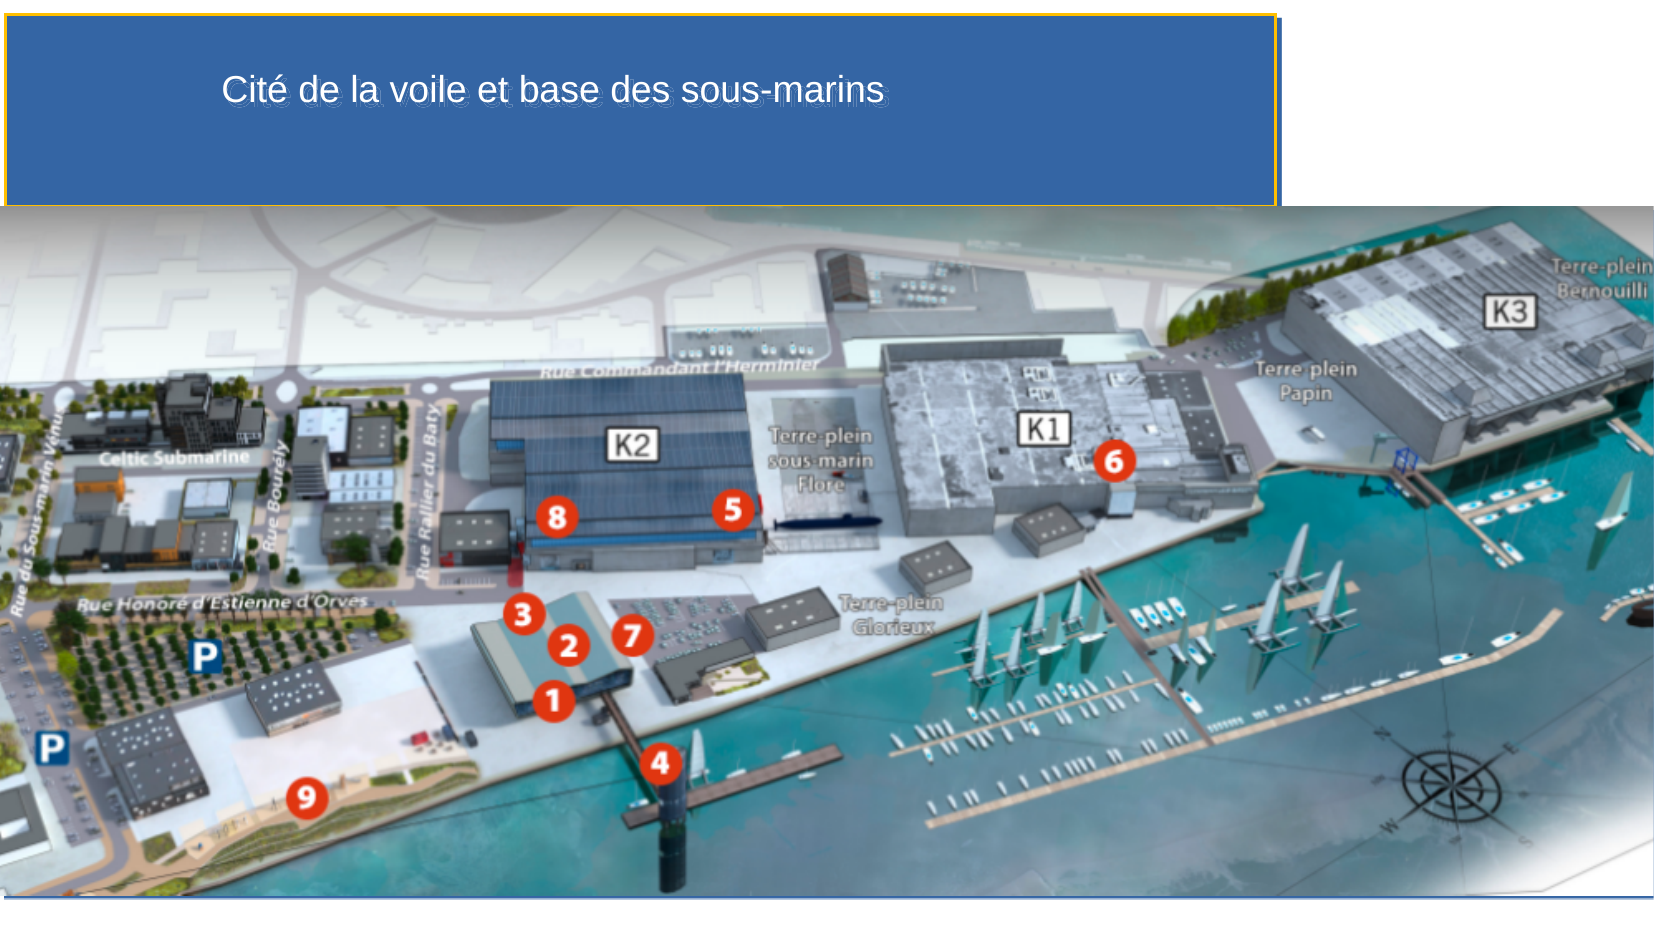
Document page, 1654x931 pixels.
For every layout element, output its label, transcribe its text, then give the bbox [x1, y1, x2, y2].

text_box Cité de la voile et base des sous-marins [206, 61, 900, 119]
picture [0, 206, 1654, 896]
